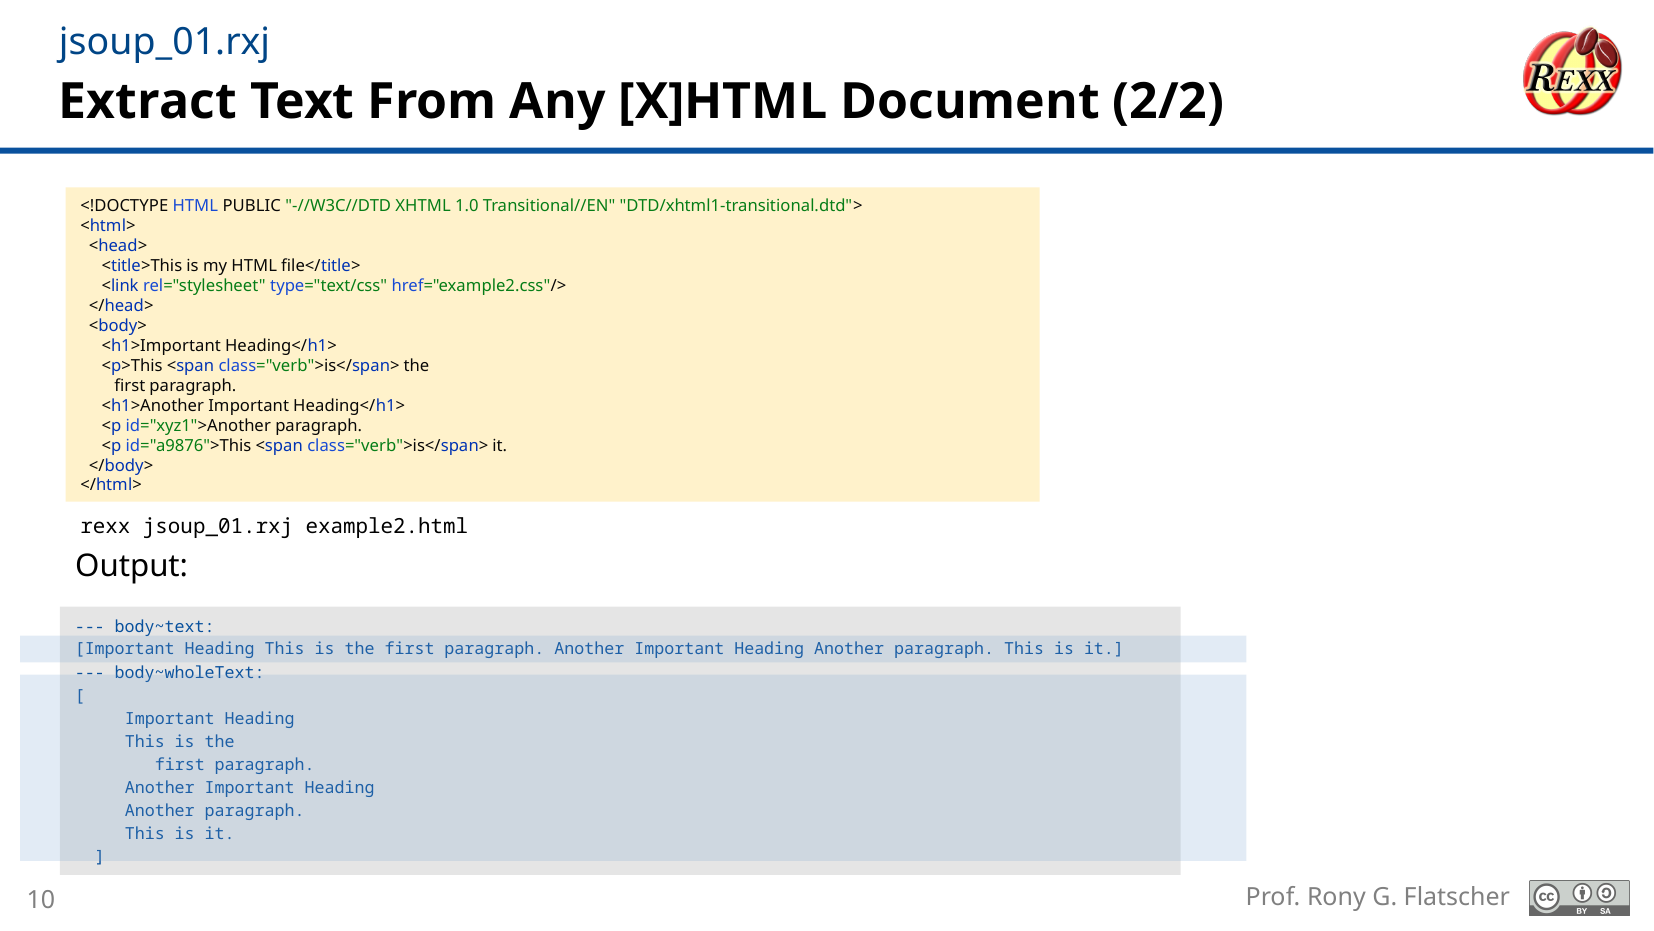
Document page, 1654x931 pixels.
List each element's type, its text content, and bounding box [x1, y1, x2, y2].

text_box [20, 635, 1247, 663]
text_box rexx jsoup_01.rxj example2.html [65, 503, 568, 559]
text_box --- body~text: [Important Heading This is the first paragraph. Another Important Heading Another paragraph. This is it.] --- body~wholeText: [ Important Heading This is the first paragraph. Another Important Heading Another paragraph. This is it. ] [59, 606, 1181, 635]
text_box --- body~text: [Important Heading This is the first paragraph. Another Important Heading Another paragraph. This is it.] --- body~wholeText: [ Important Heading This is the first paragraph. Another Important Heading Another paragraph. This is it. ] [59, 663, 1181, 674]
text_box Output: [60, 535, 550, 592]
title jsoup_01.rxj Extract Text From Any [X]HTML Document (2/2) [0, 0, 1625, 148]
text_box <!DOCTYPE HTML PUBLIC "-//W3C//DTD XHTML 1.0 Transitional//EN" "DTD/xhtml1-transitional.dtd"> <html> <head> <title>This is my HTML file</title> <link rel="stylesheet" type="text/css" href="example2.css"/> </head> <body> <h1>Important Heading</h1> <p>This <span class="verb">is</span> the first paragraph. <h1>Another Important Heading</h1> <p id="xyz1">Another paragraph. <p id="a9876">This <span class="verb">is</span> it. </body> </html> [65, 187, 1040, 502]
text_box [20, 674, 1247, 861]
